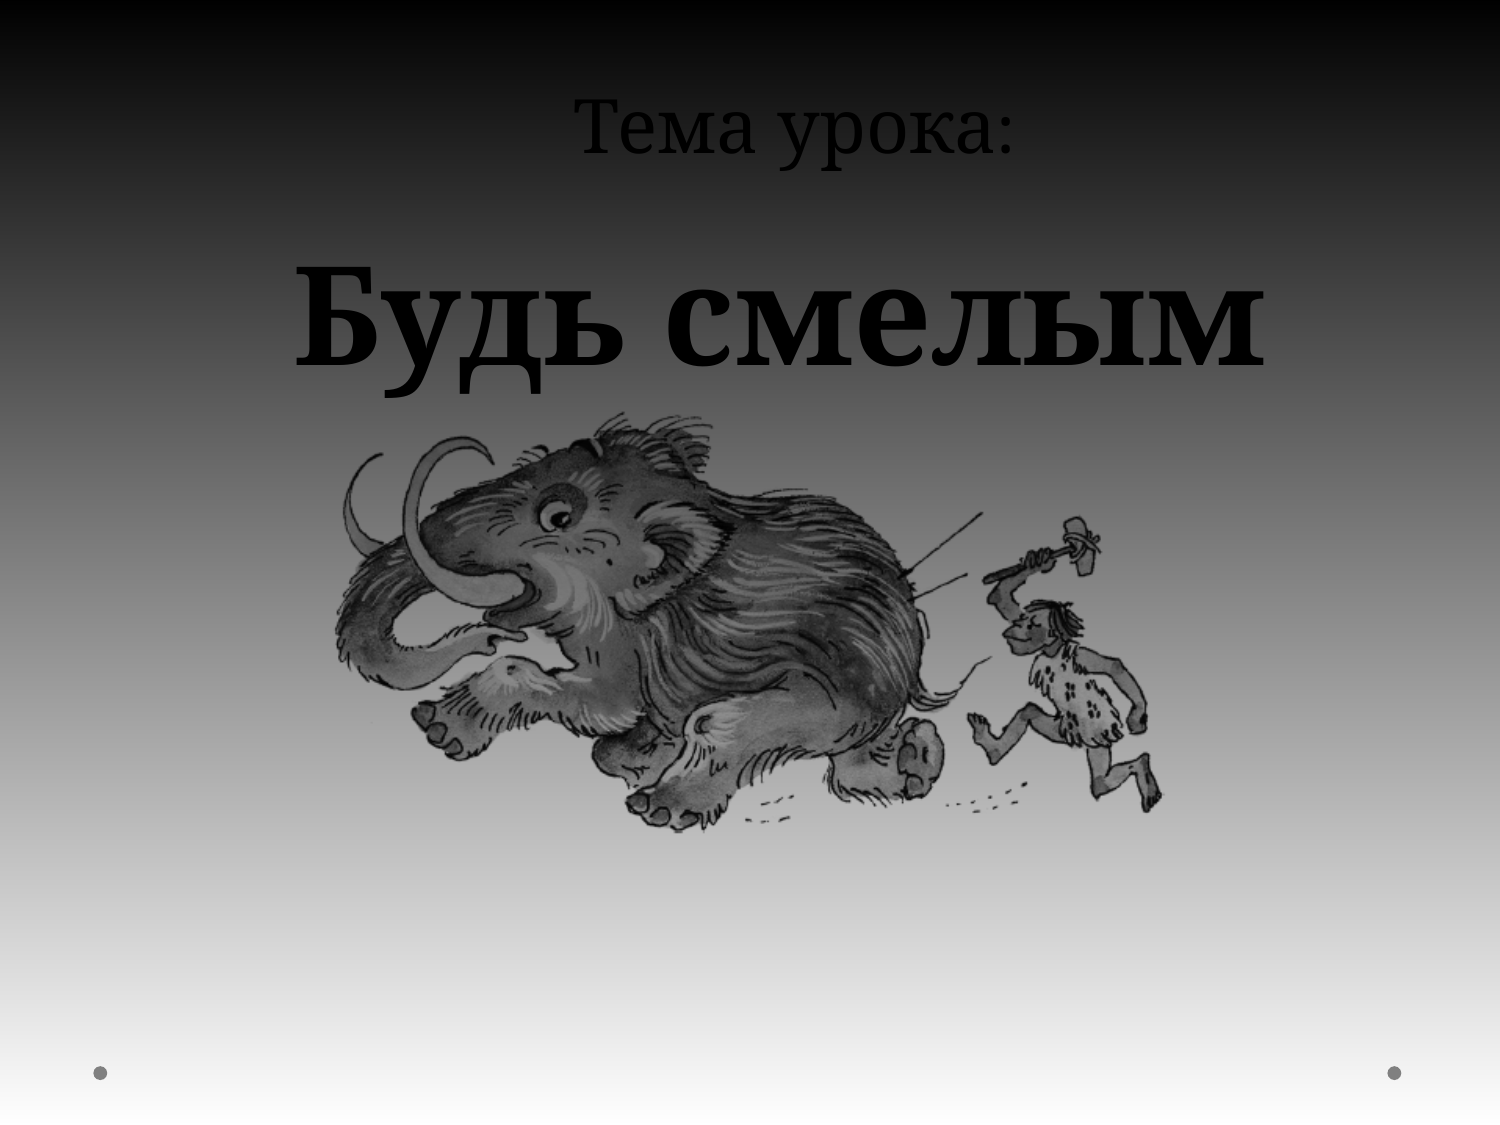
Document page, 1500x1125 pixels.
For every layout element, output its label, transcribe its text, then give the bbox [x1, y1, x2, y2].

text_box Тема урока: [257, 70, 1332, 176]
text_box Будь смелым [147, 219, 1412, 400]
picture [312, 401, 1173, 835]
title [75, 751, 1425, 846]
